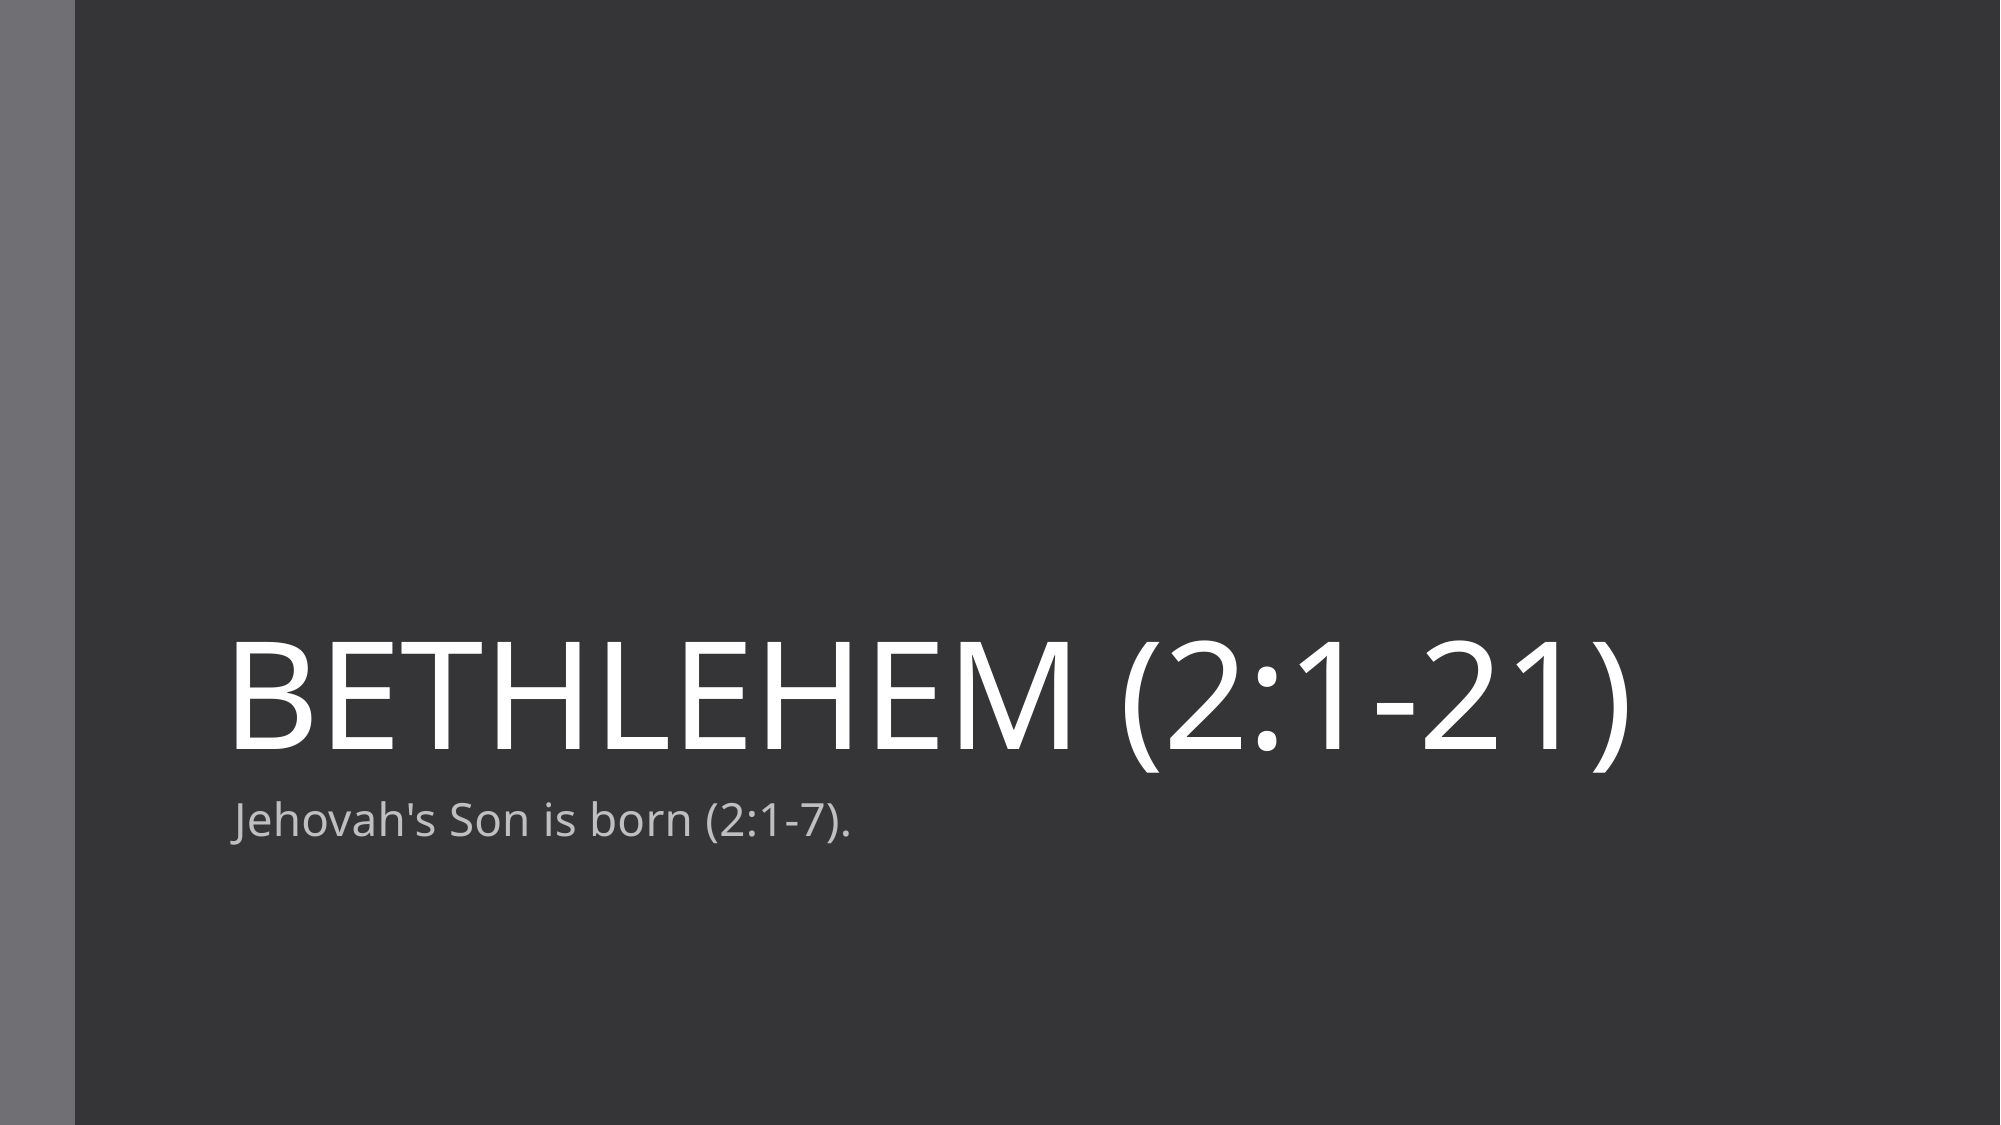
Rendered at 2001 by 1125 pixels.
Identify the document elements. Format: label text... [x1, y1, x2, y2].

subtitle Jehovah's Son is born (2:1-7). [206, 787, 1752, 1066]
title BETHLEHEM (2:1-21) [206, 124, 1752, 787]
